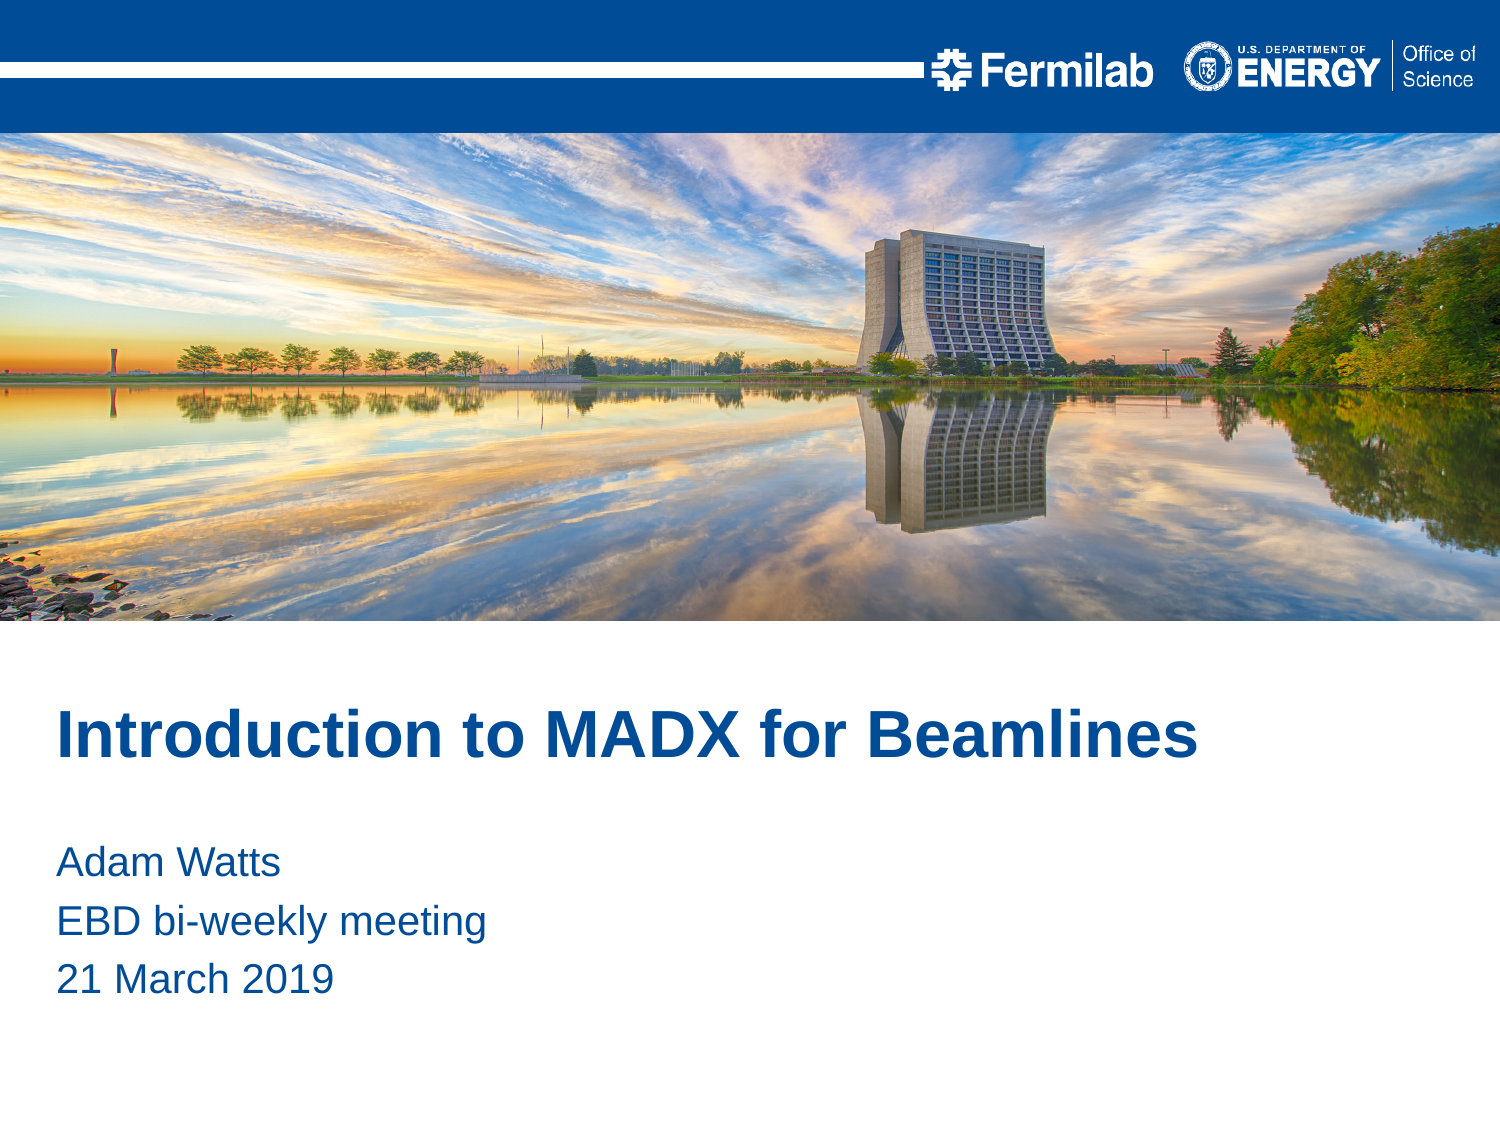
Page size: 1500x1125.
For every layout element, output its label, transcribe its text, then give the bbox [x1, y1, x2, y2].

picture [0, 133, 1500, 621]
list Adam Watts EBD bi-weekly meeting 21 March 2019 [56, 827, 1451, 1056]
list Introduction to MADX for Beamlines [56, 648, 1451, 813]
